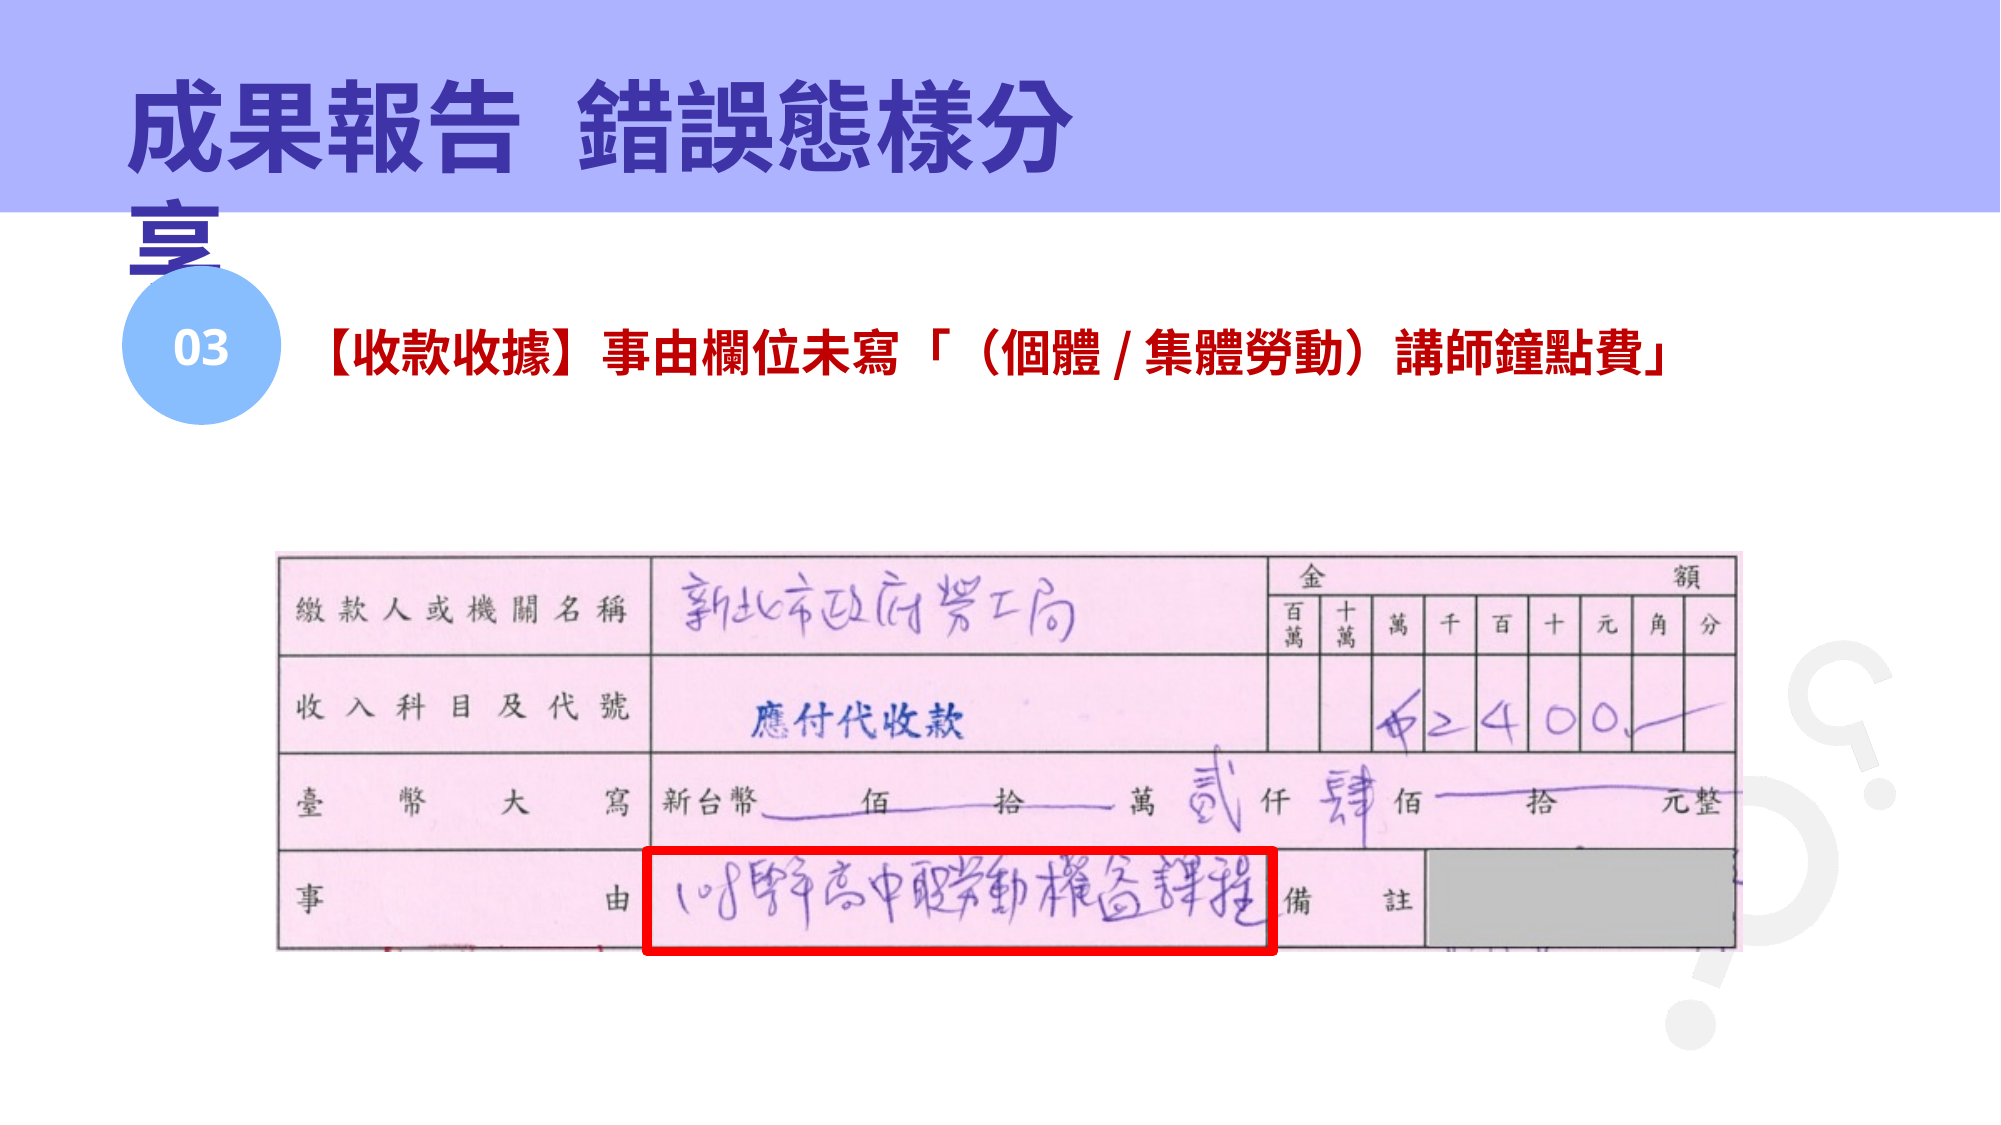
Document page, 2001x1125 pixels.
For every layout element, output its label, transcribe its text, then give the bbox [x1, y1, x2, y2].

picture [275, 551, 2000, 1125]
picture [652, 855, 1268, 947]
text_box 03 [122, 265, 282, 425]
title 【收款收據】事由欄位未寫「（個體/集體勞動）講師鐘點費」 [281, 301, 1849, 389]
title 成果報告 錯誤態樣分享 [105, 44, 1189, 170]
